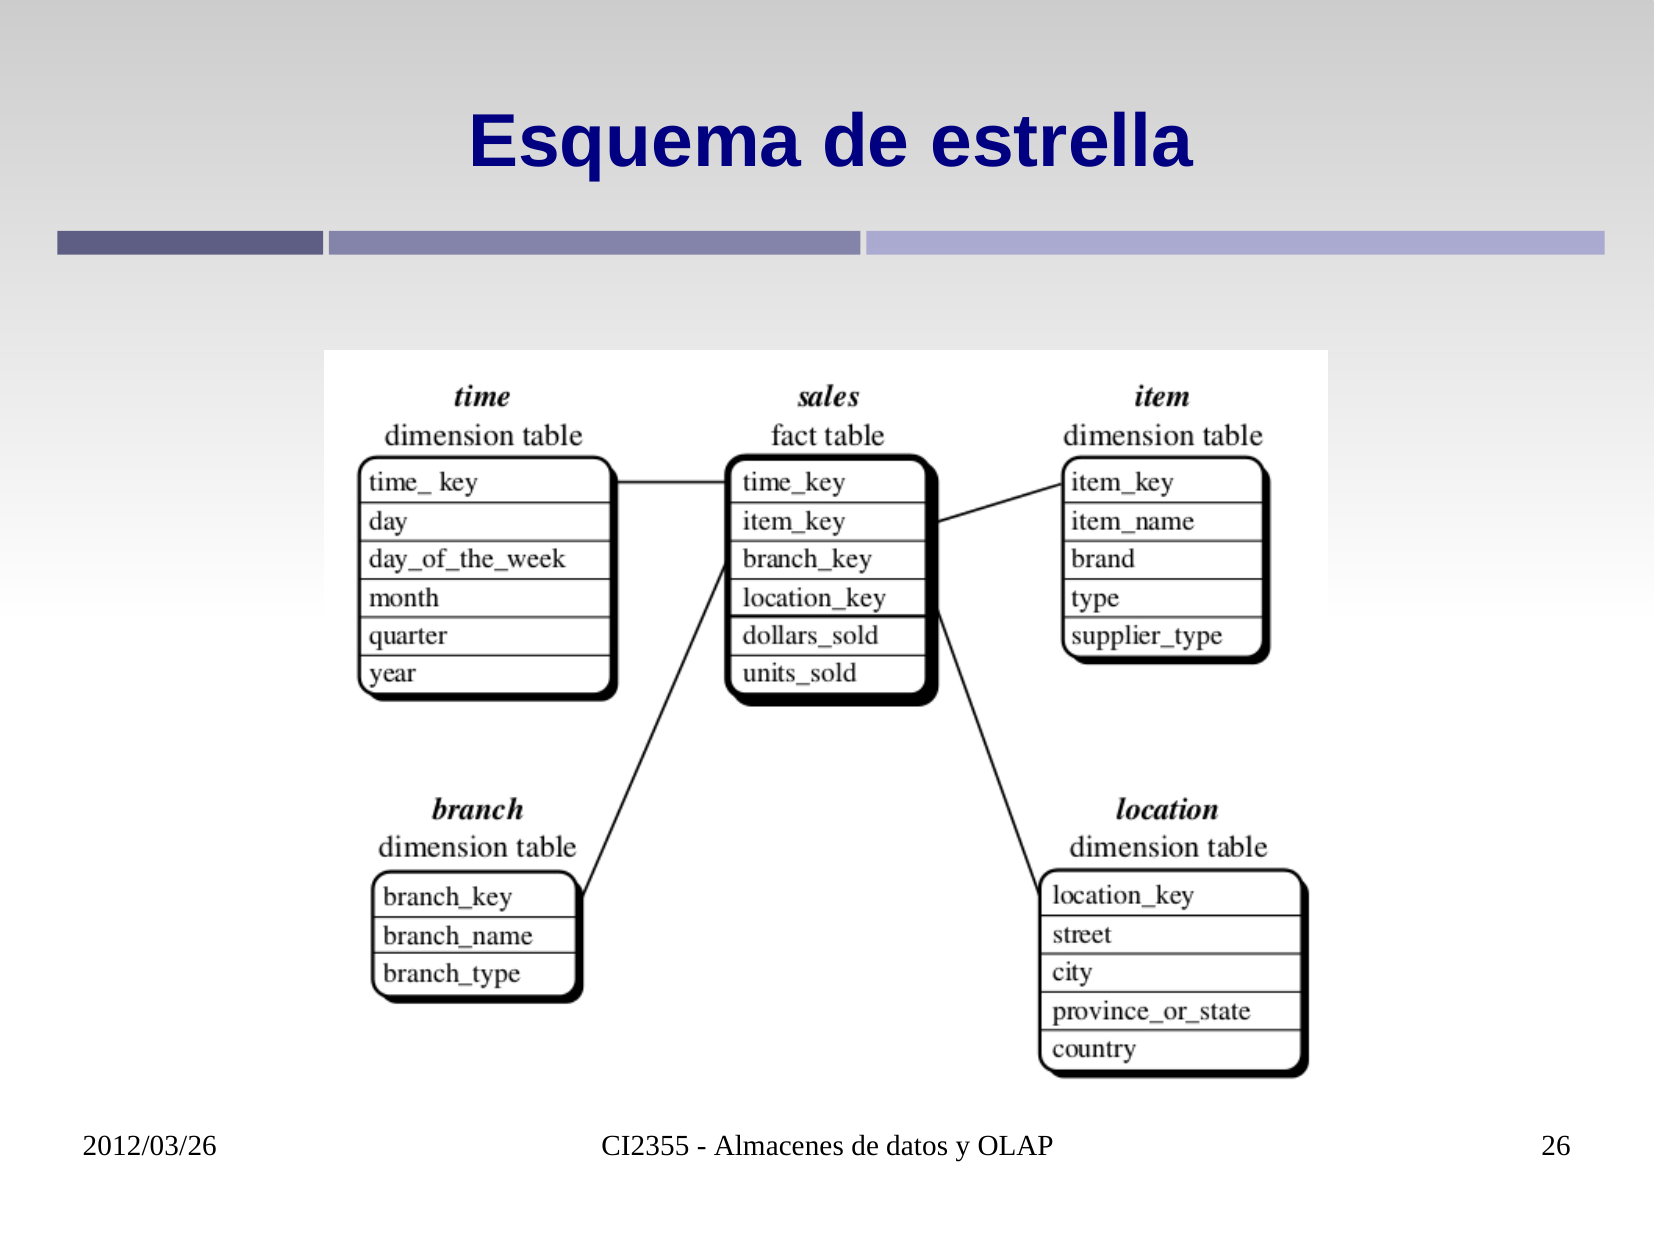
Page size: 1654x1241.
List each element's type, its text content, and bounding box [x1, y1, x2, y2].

title Esquema de estrella [86, 55, 1576, 226]
picture [324, 350, 1328, 1087]
